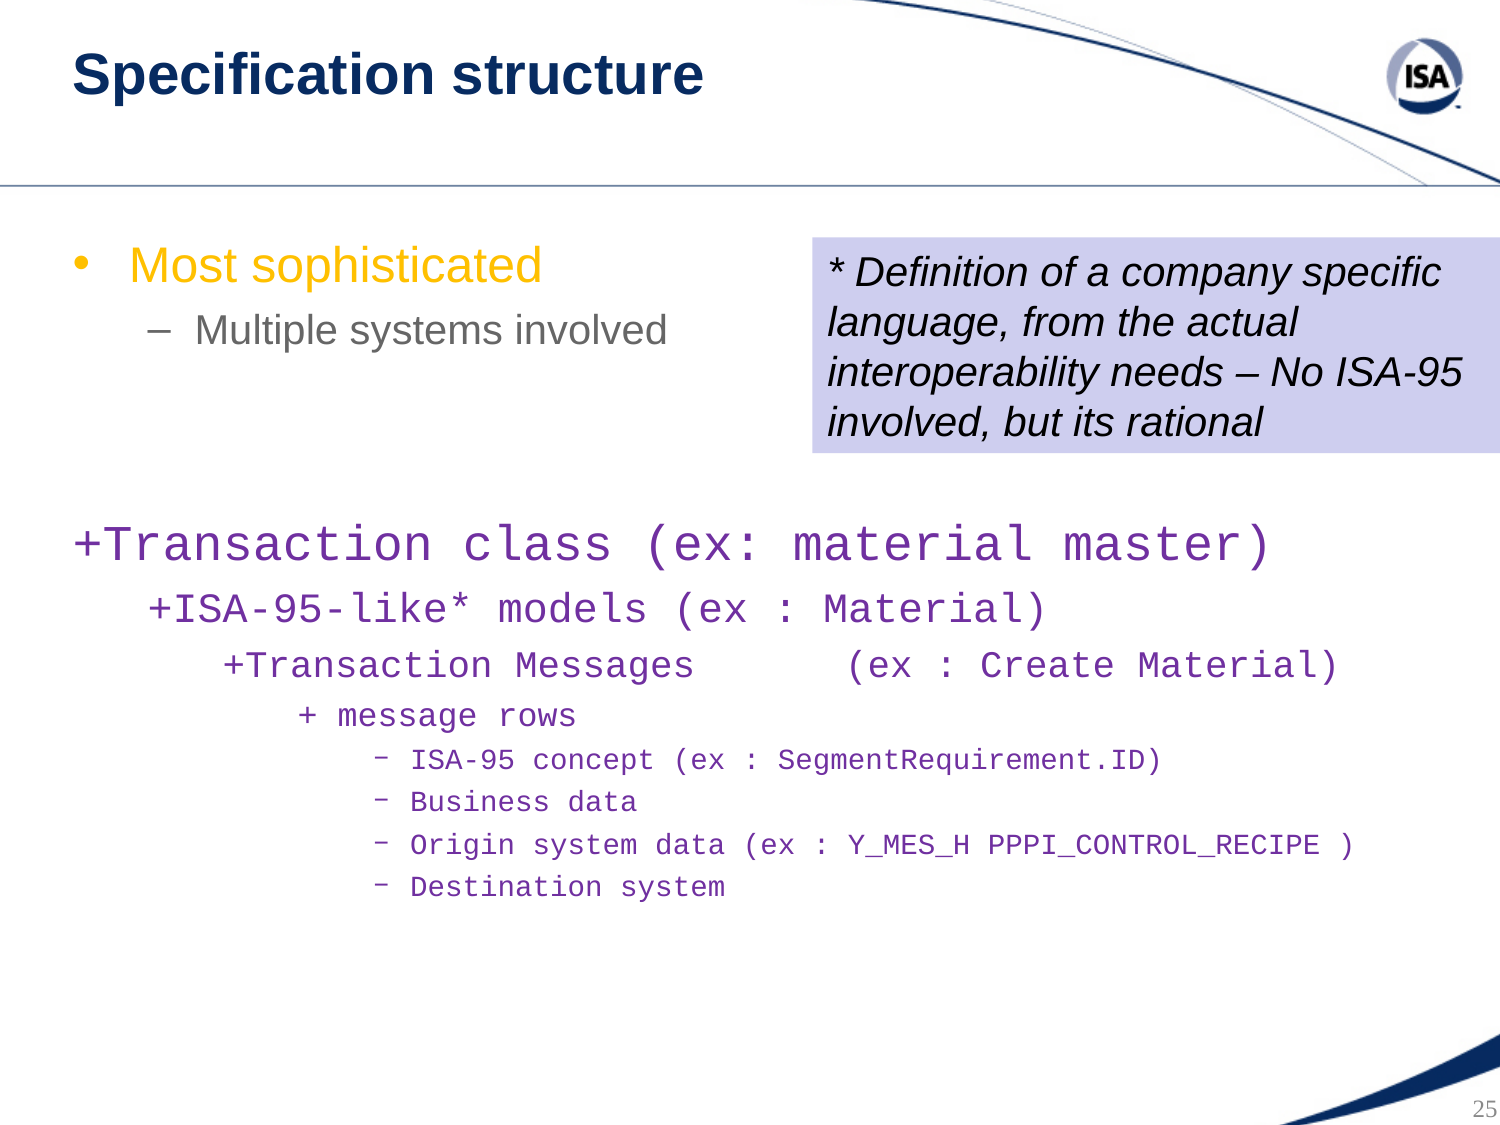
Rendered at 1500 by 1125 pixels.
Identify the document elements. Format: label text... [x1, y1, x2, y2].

picture [0, 0, 1500, 1125]
list Most sophisticated Multiple systems involved +Transaction class (ex: material master) +ISA-95-like* models (ex : Material) +Transaction Messages (ex : Create Material) + message rows ISA-95 concept (ex : SegmentRequirement.ID) Business data Origin system data (ex : Y_MES_H PPPI_CONTROL_RECIPE ) Destination system [57, 224, 1413, 988]
text_box * Definition of a company specific language, from the actual interoperability needs – No ISA-95 involved, but its rational [812, 237, 1500, 454]
title Specification structure [57, 28, 1333, 217]
